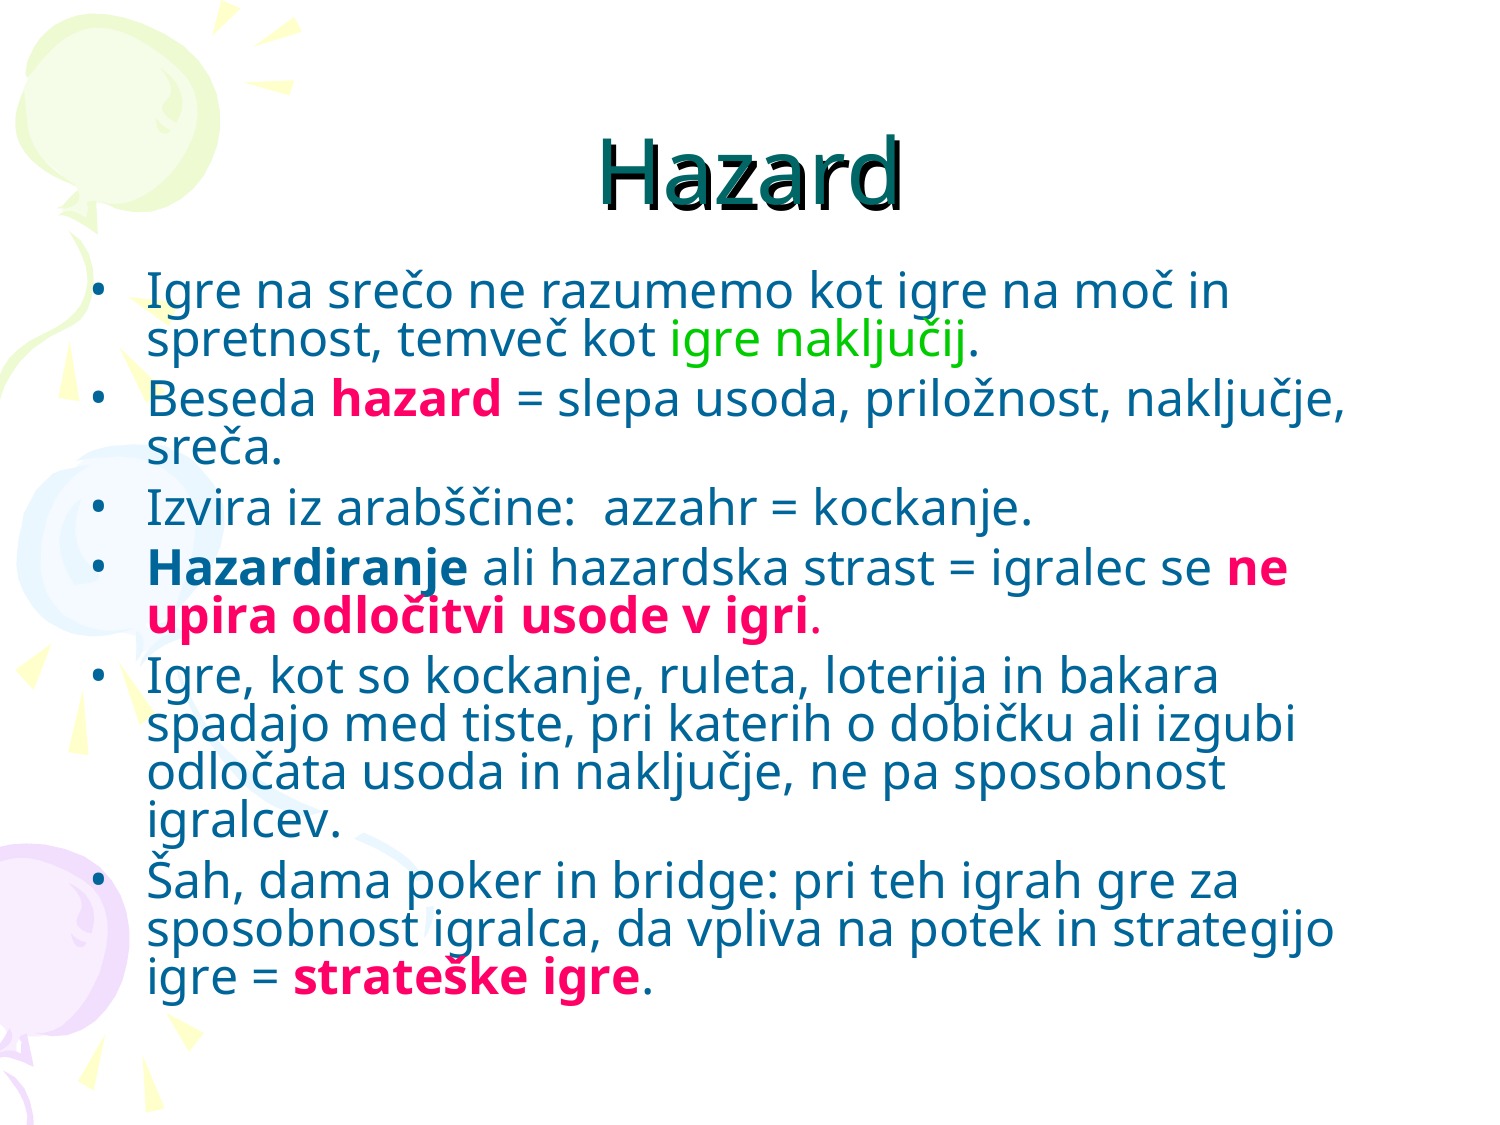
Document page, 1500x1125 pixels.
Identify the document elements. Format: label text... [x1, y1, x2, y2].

title Hazard [72, 16, 1426, 233]
list Igre na srečo ne razumemo kot igre na moč in spretnost, temveč kot igre naključij. Beseda hazard = slepa usoda, priložnost, naključje, sreča. Izvira iz arabščine: azzahr = kockanje. Hazardiranje ali hazardska strast = igralec se ne upira odločitvi usode v igri. Igre, kot so kockanje, ruleta, loterija in bakara spadajo med tiste, pri katerih o dobičku ali izgubi odločata usoda in naključje, ne pa sposobnost igralcev. Šah, dama poker in bridge: pri teh igrah gre za sposobnost igralca, da vpliva na potek in strategijo igre = strateške igre. [75, 262, 1426, 1083]
